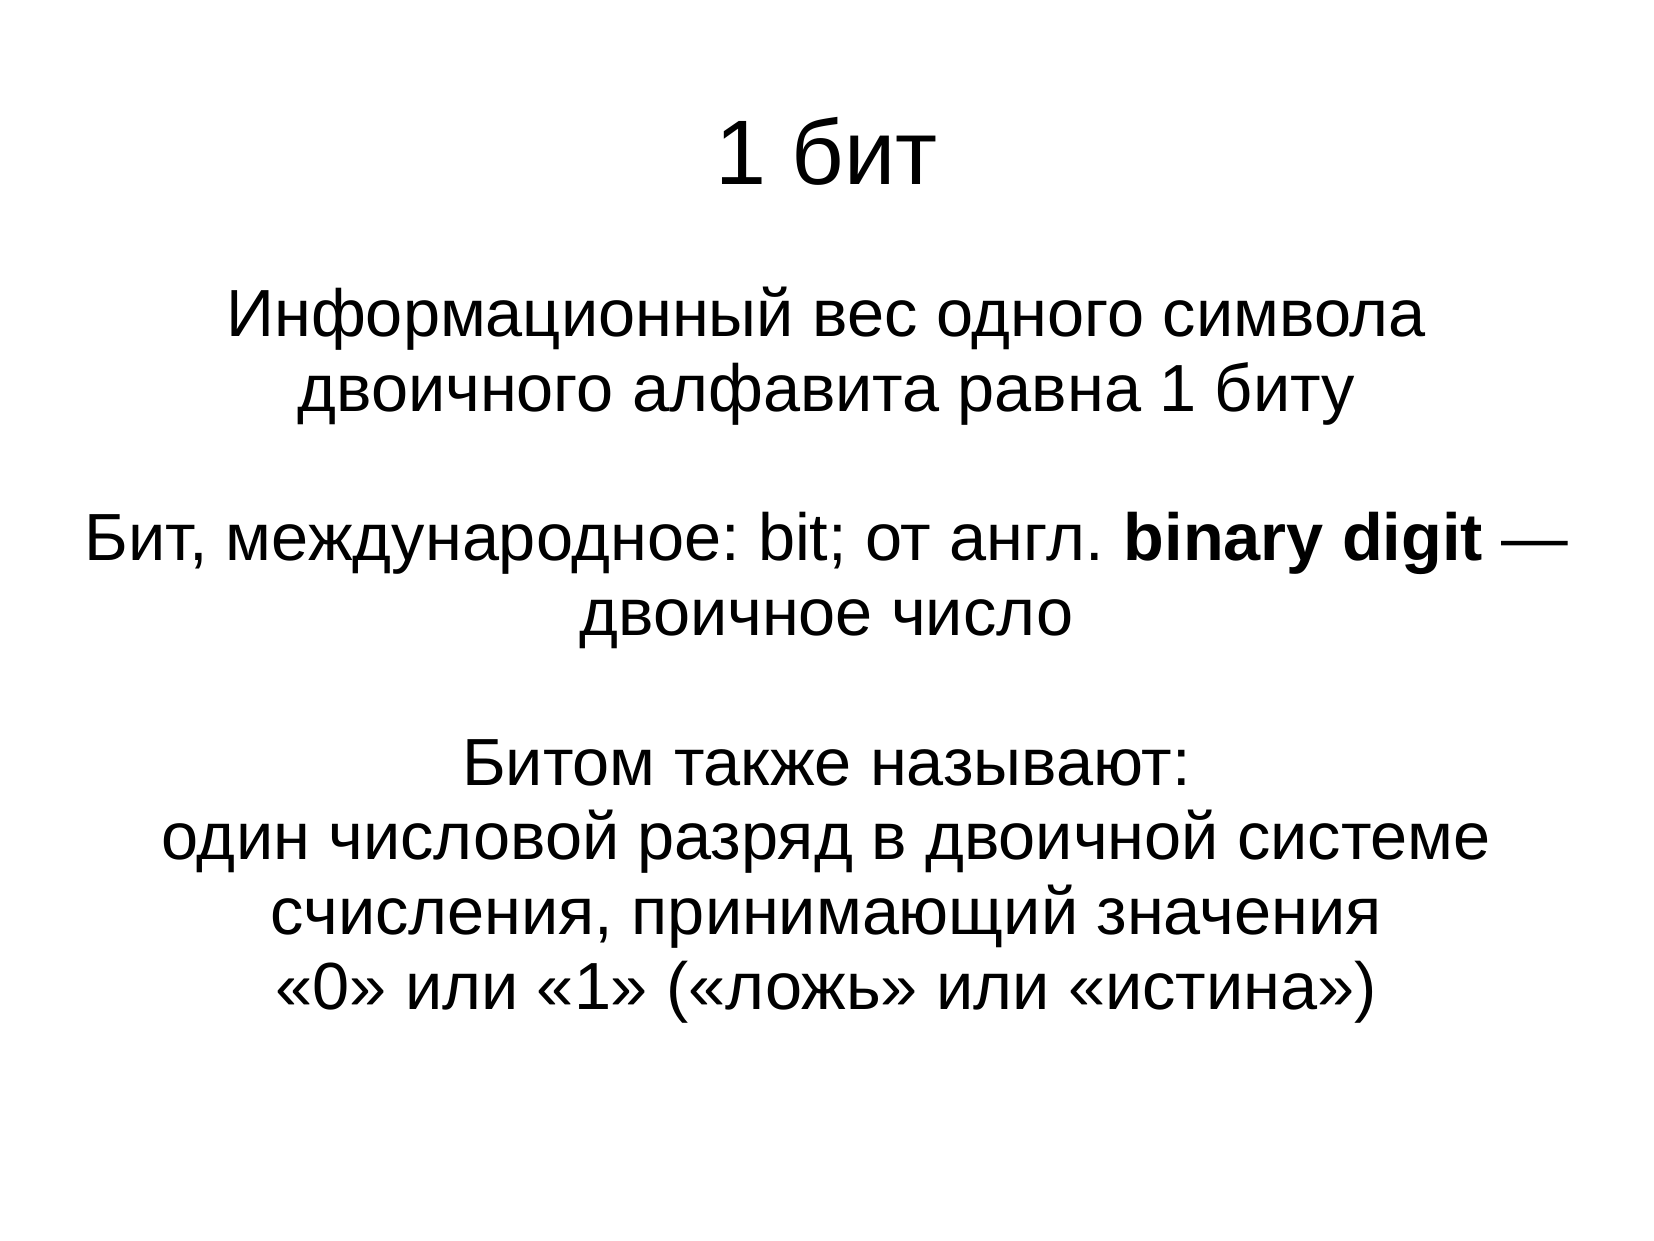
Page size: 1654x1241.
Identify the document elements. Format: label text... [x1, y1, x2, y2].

subtitle Информационный вес одного символа двоичного алфавита равна 1 биту Бит, международное: bit; от англ. binary digit — двоичное число Битом также называют: один числовой разряд в двоичной системе счисления, принимающий значения «0» или «1» («ложь» или «истина») [82, 275, 1571, 1024]
title 1 бит [82, 49, 1571, 257]
